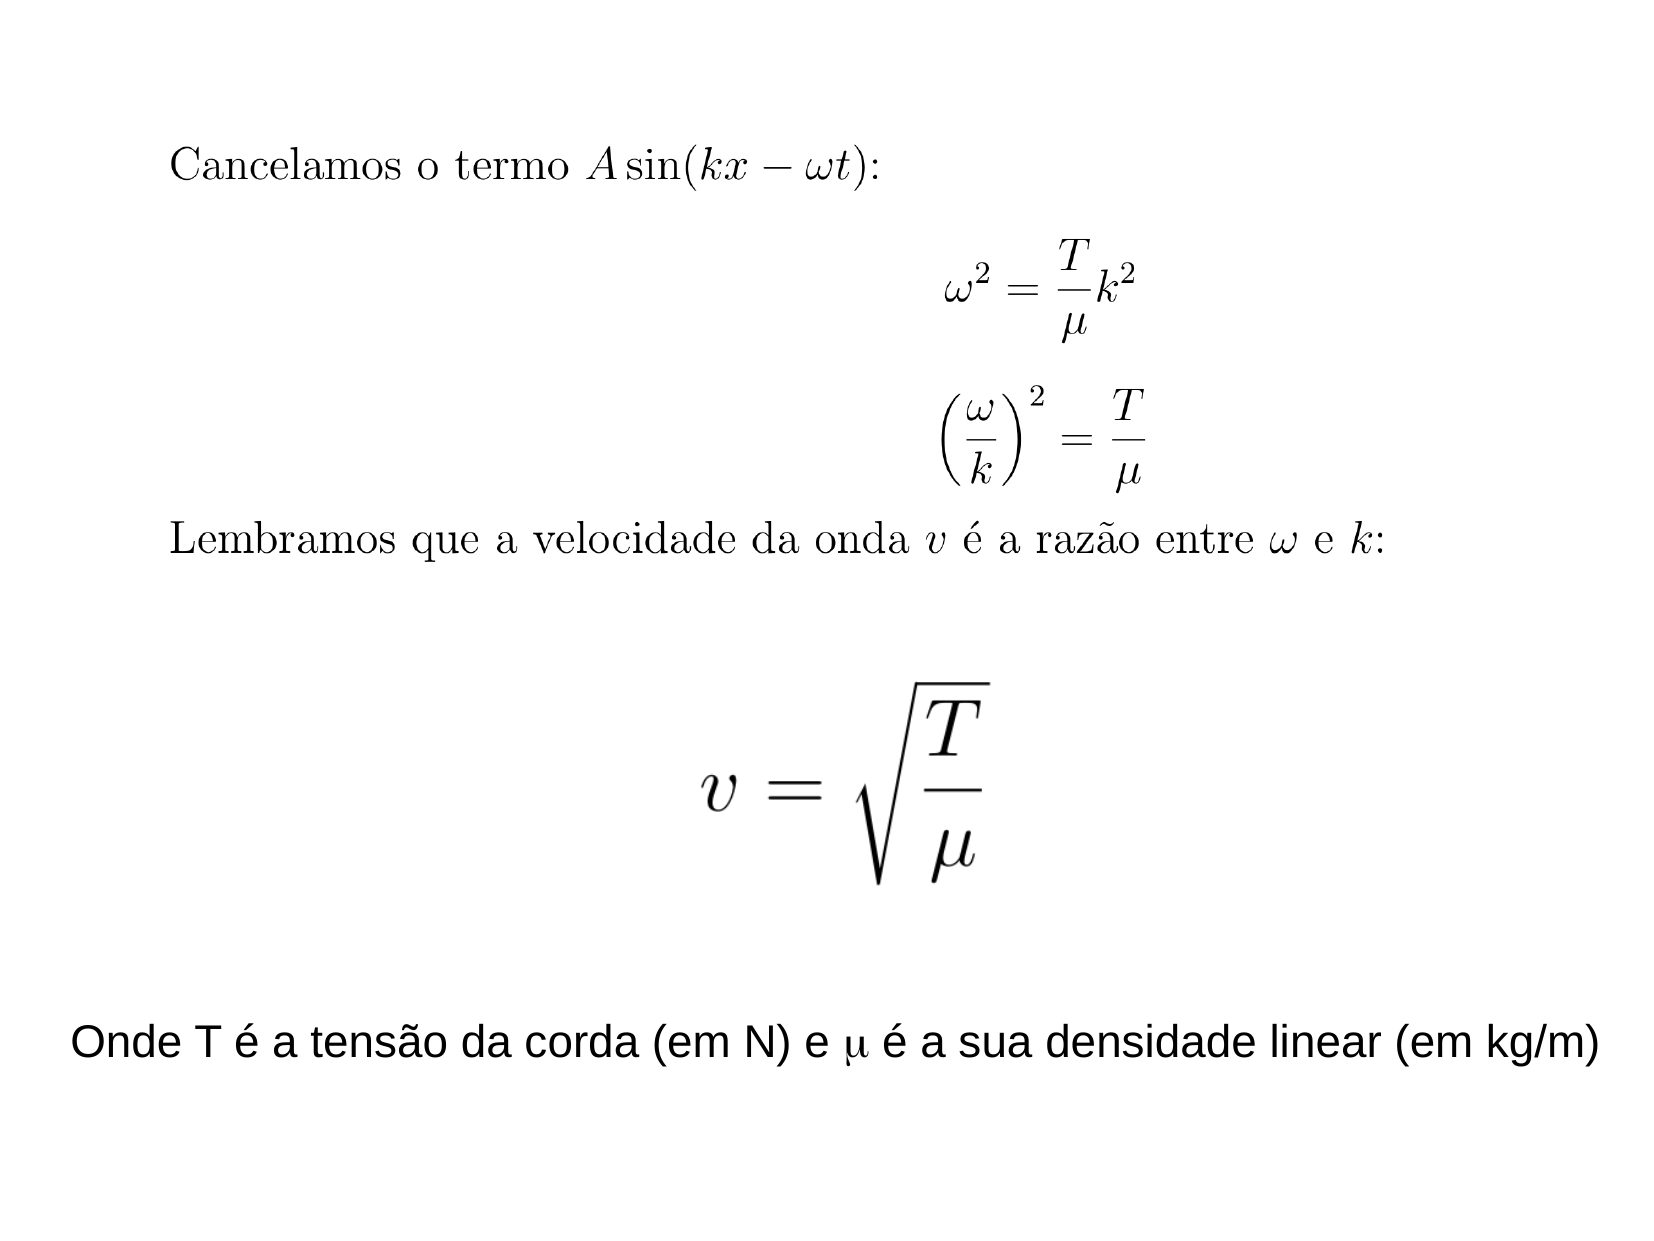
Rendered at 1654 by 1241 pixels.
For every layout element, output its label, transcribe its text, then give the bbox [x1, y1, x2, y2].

picture [649, 626, 1020, 922]
subtitle Onde T é a tensão da corda (em N) e m é a sua densidade linear (em kg/m) [53, 980, 1619, 1104]
picture [142, 131, 1418, 585]
